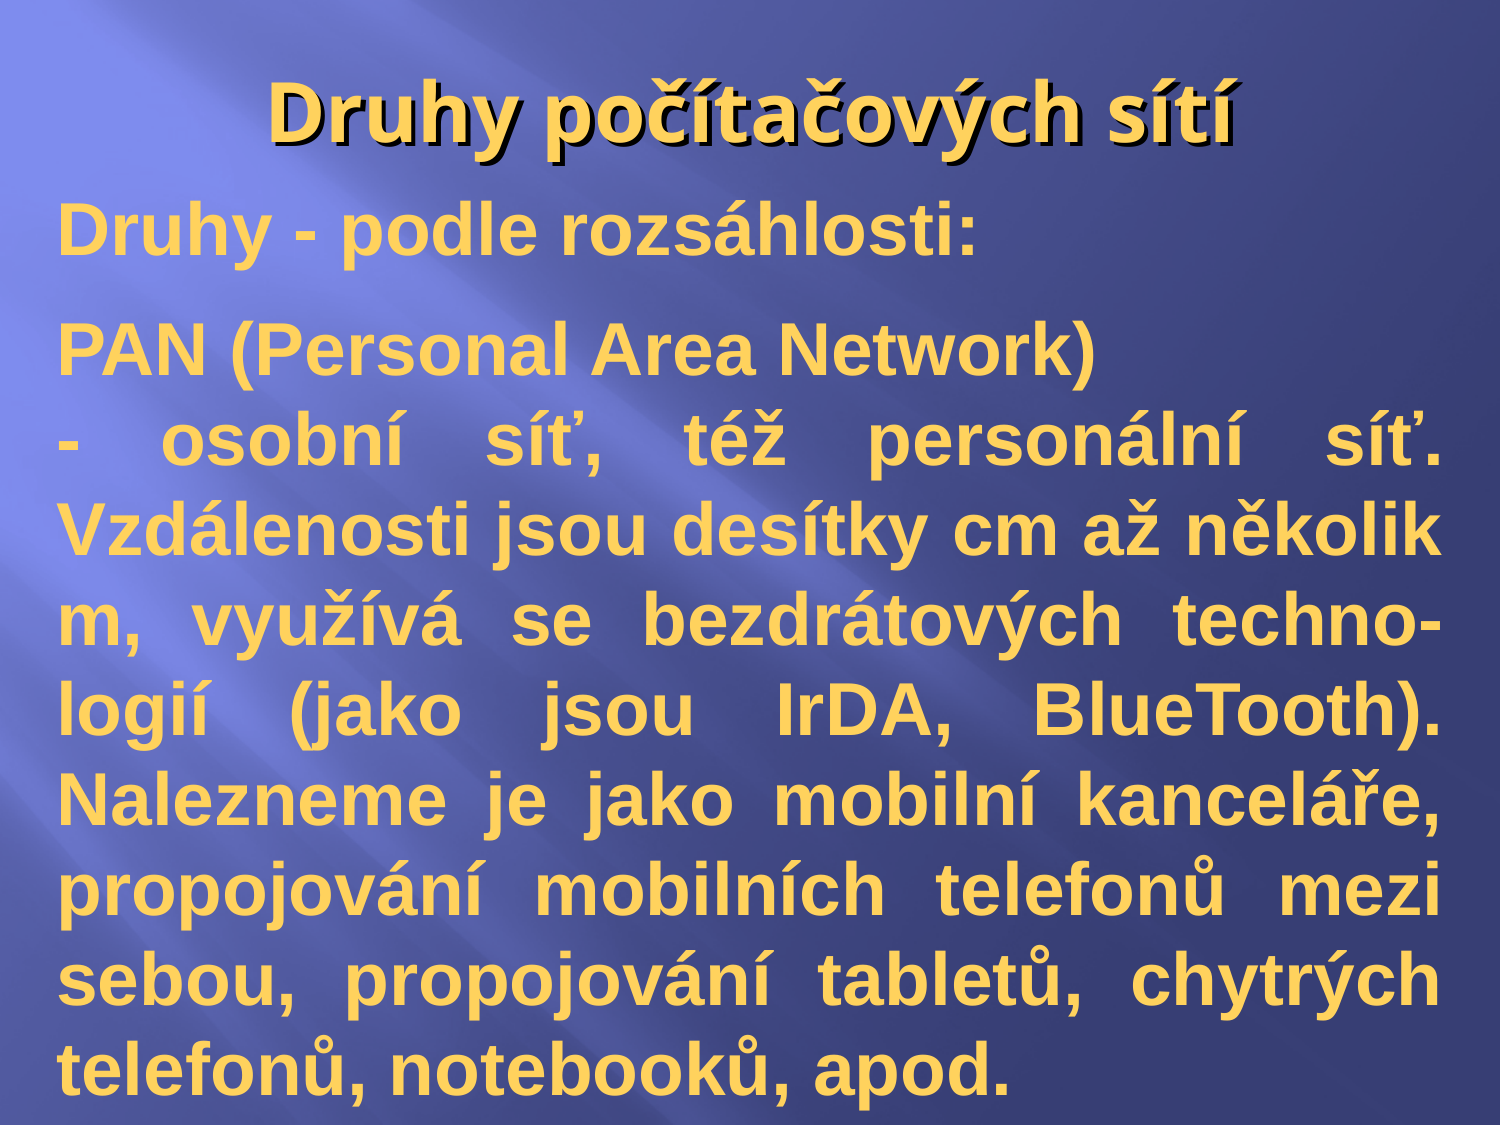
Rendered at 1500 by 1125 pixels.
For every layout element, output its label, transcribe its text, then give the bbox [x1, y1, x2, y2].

text_box Druhy - podle rozsáhlosti: PAN (Personal Area Network) - osobní síť, též personální síť. Vzdálenosti jsou desítky cm až několik m, využívá se bezdrátových techno-logií (jako jsou IrDA, BlueTooth). Nalezneme je jako mobilní kanceláře, propojování mobilních telefonů mezi sebou, propojování tabletů, chytrých telefonů, notebooků, apod. [41, 172, 1459, 1071]
title Druhy počítačových sítí [64, 45, 1436, 172]
